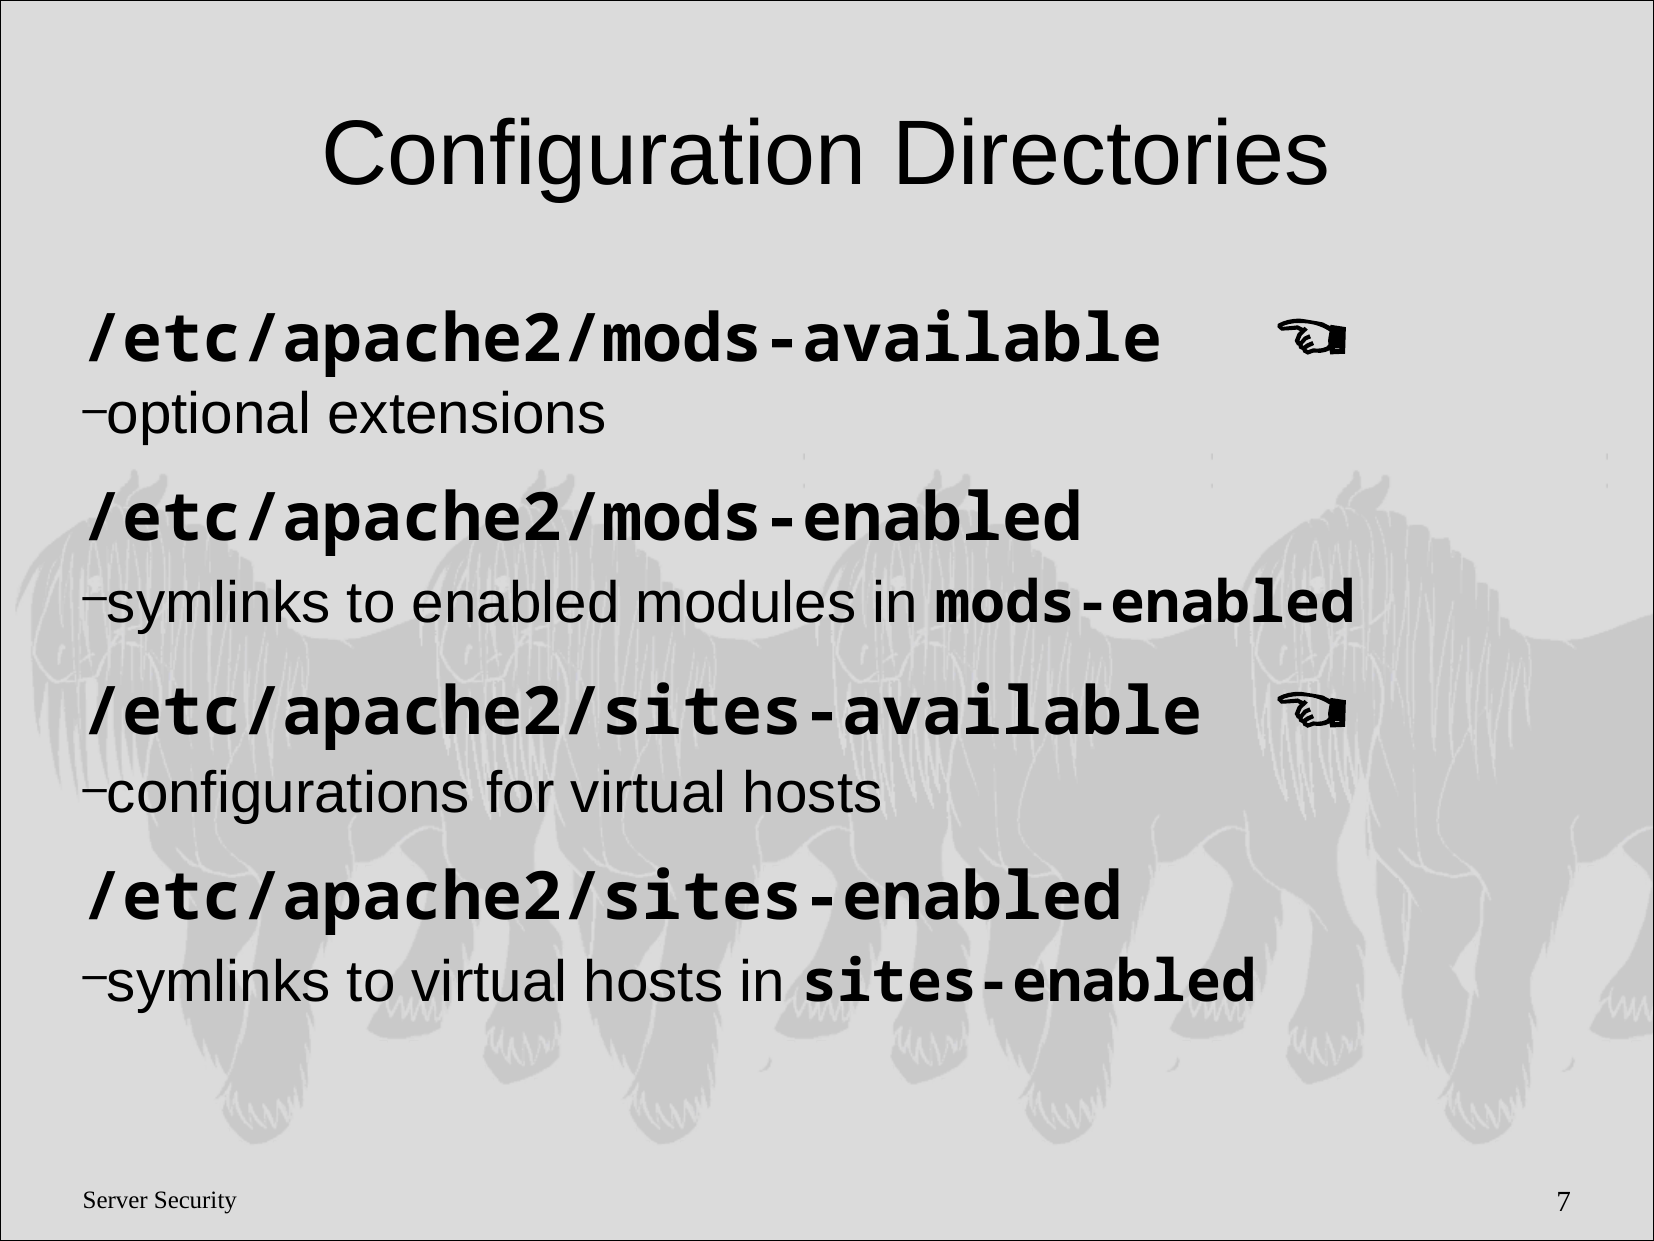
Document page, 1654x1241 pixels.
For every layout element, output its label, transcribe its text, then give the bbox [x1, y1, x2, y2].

title Configuration Directories [82, 49, 1571, 257]
list /etc/apache2/mods-available  optional extensions /etc/apache2/mods-enabled symlinks to enabled modules in mods-enabled /etc/apache2/sites-available  configurations for virtual hosts /etc/apache2/sites-enabled symlinks to virtual hosts in sites-enabled [82, 290, 1571, 1109]
